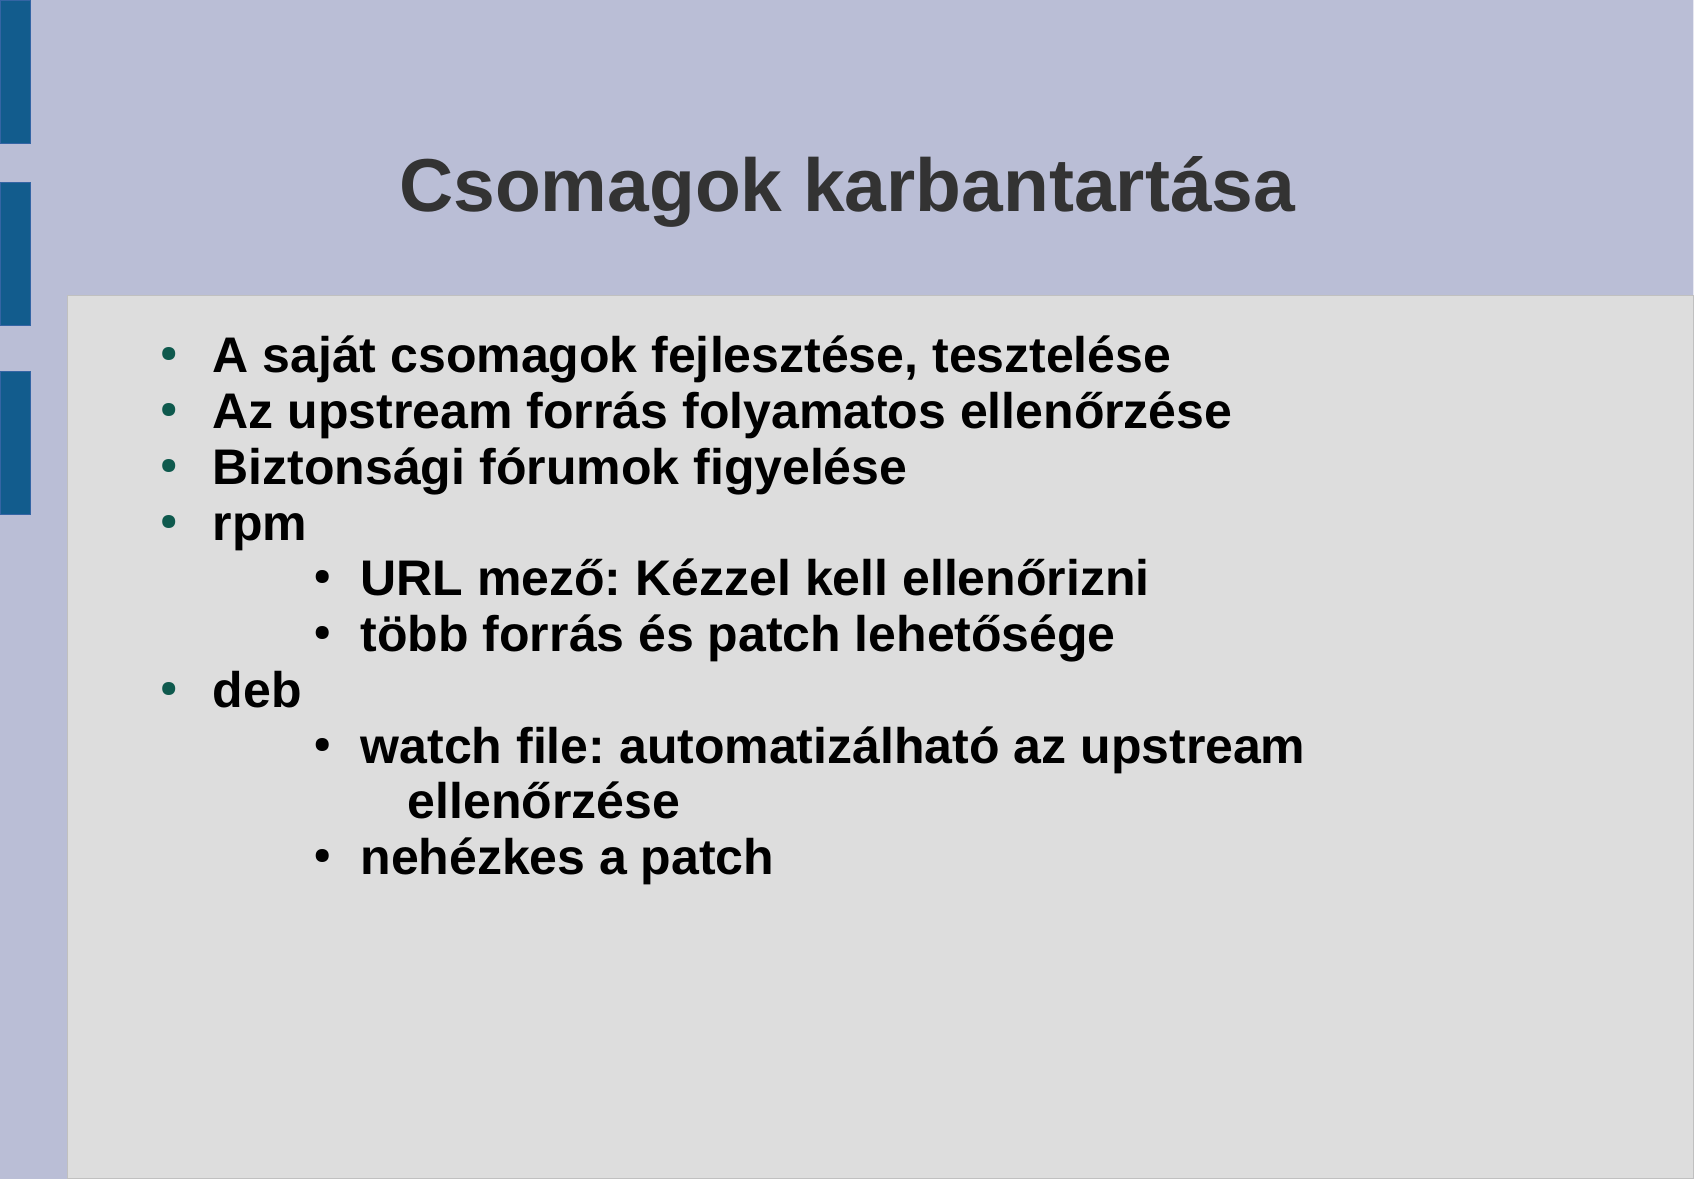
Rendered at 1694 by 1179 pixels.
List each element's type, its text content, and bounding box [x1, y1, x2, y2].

list A saját csomagok fejlesztése, tesztelése Az upstream forrás folyamatos ellenőrzése Biztonsági fórumok figyelése rpm URL mező: Kézzel kell ellenőrizni több forrás és patch lehetősége deb watch file: automatizálható az upstream ellenőrzése nehézkes a patch [124, 327, 1571, 1071]
title Csomagok karbantartása [124, 86, 1571, 284]
